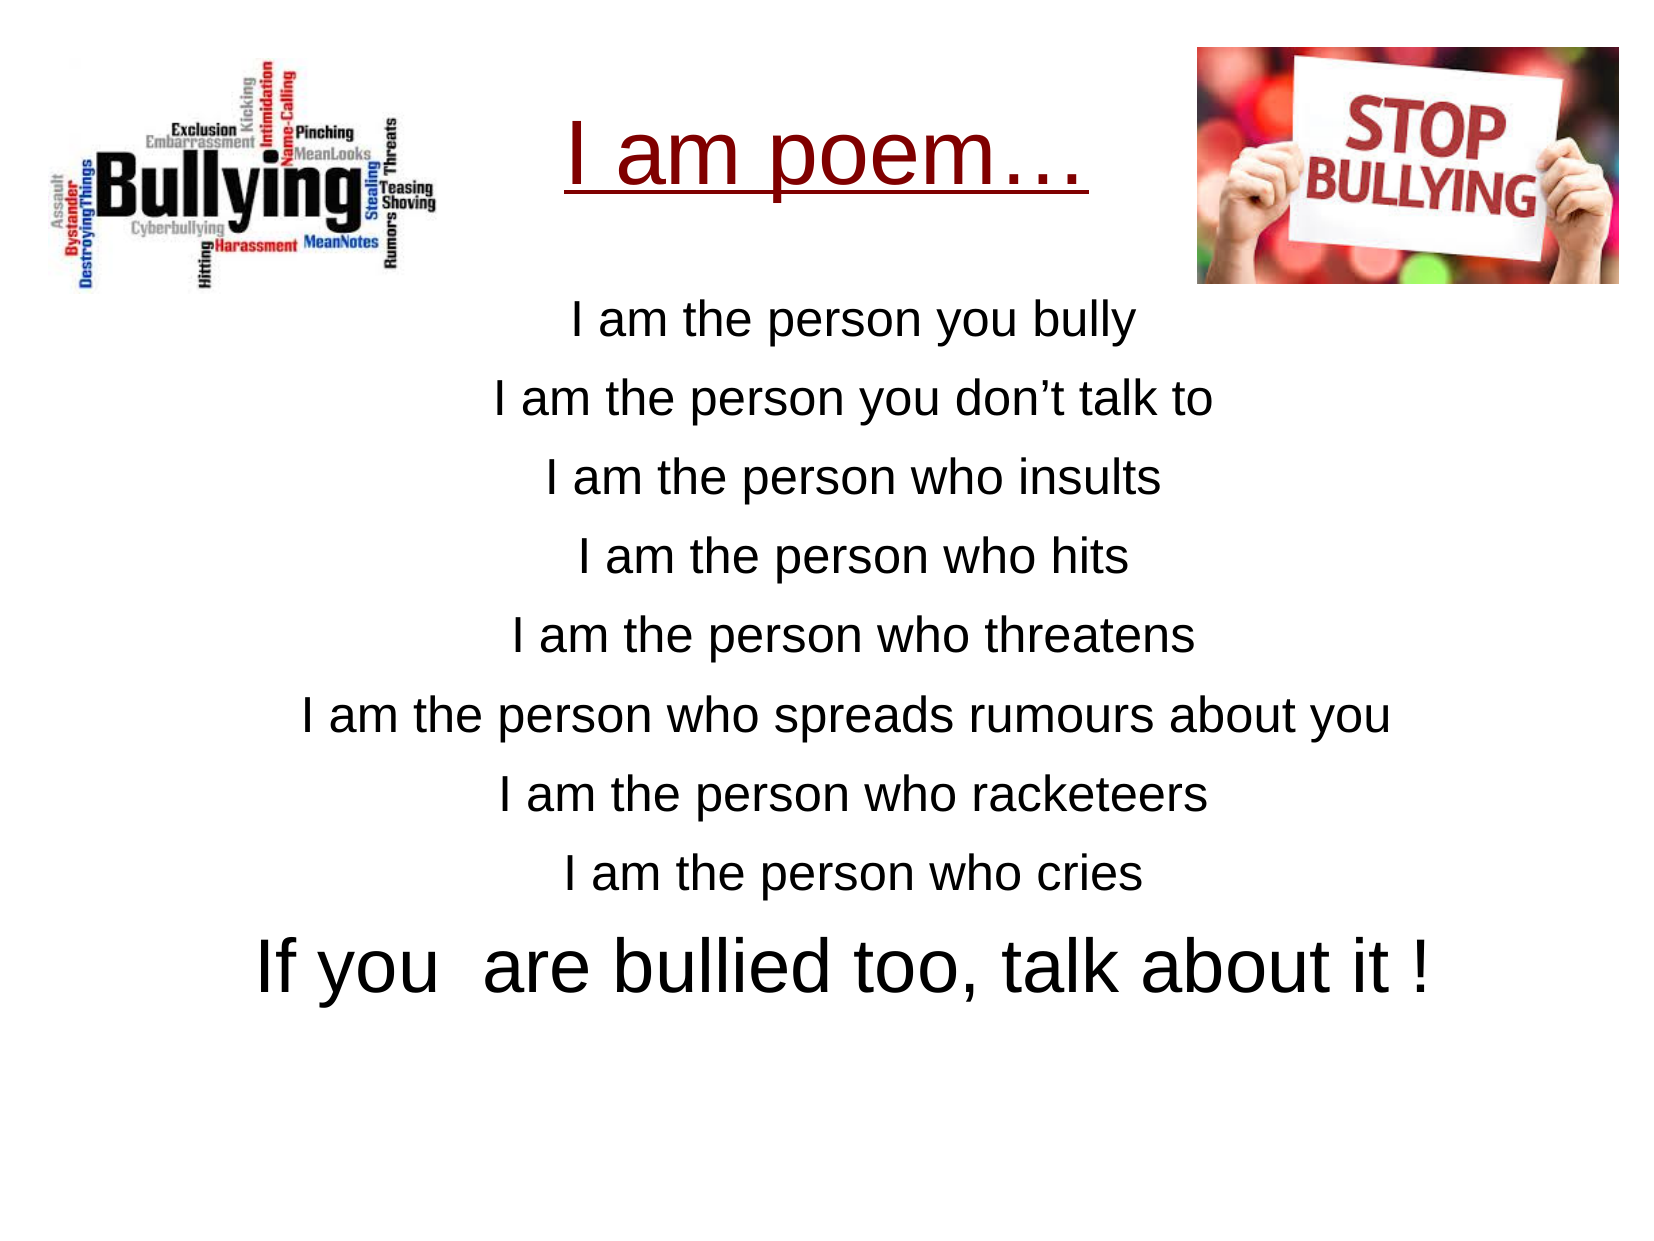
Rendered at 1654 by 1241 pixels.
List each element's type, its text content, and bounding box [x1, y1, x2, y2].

list I am the person you bully I am the person you don’t talk to I am the person who insults I am the person who hits I am the person who threatens I am the person who spreads rumours about you I am the person who racketeers I am the person who cries If you are bullied too, talk about it ! [82, 290, 1571, 1010]
picture [48, 58, 438, 294]
picture [1197, 47, 1619, 284]
title I am poem… [82, 49, 1197, 257]
